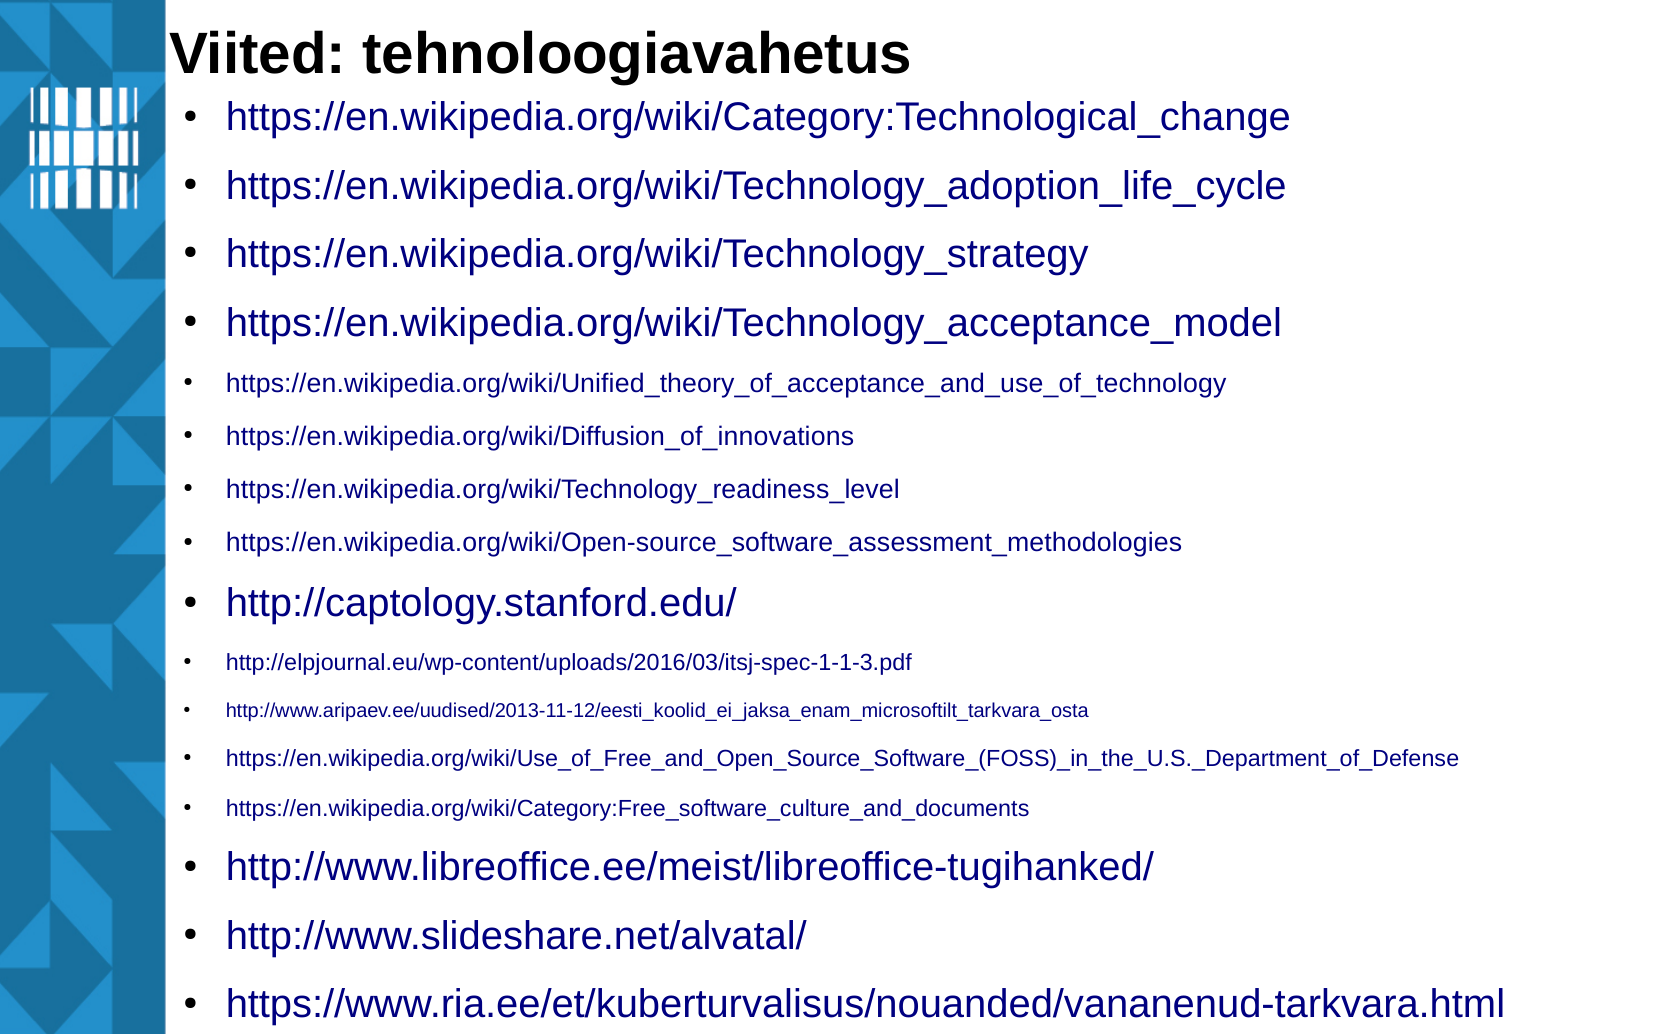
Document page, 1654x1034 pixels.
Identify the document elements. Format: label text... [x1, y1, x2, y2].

title Viited: tehnoloogiavahetus [169, 11, 1571, 94]
list https://en.wikipedia.org/wiki/Category:Technological_change https://en.wikipedia.org/wiki/Technology_adoption_life_cycle https://en.wikipedia.org/wiki/Technology_strategy https://en.wikipedia.org/wiki/Technology_acceptance_model https://en.wikipedia.org/wiki/Unified_theory_of_acceptance_and_use_of_technology https://en.wikipedia.org/wiki/Diffusion_of_innovations https://en.wikipedia.org/wiki/Technology_readiness_level https://en.wikipedia.org/wiki/Open-source_software_assessment_methodologies http://captology.stanford.edu/ http://elpjournal.eu/wp-content/uploads/2016/03/itsj-spec-1-1-3.pdf http://www.aripaev.ee/uudised/2013-11-12/eesti_koolid_ei_jaksa_enam_microsoftilt_tarkvara_osta https://en.wikipedia.org/wiki/Use_of_Free_and_Open_Source_Software_(FOSS)_in_the_U.S._Department_of_Defense https://en.wikipedia.org/wiki/Category:Free_software_culture_and_documents http://www.libreoffice.ee/meist/libreoffice-tugihanked/ http://www.slideshare.net/alvatal/ https://www.ria.ee/et/kuberturvalisus/nouanded/vananenud-tarkvara.html [169, 94, 1630, 1034]
